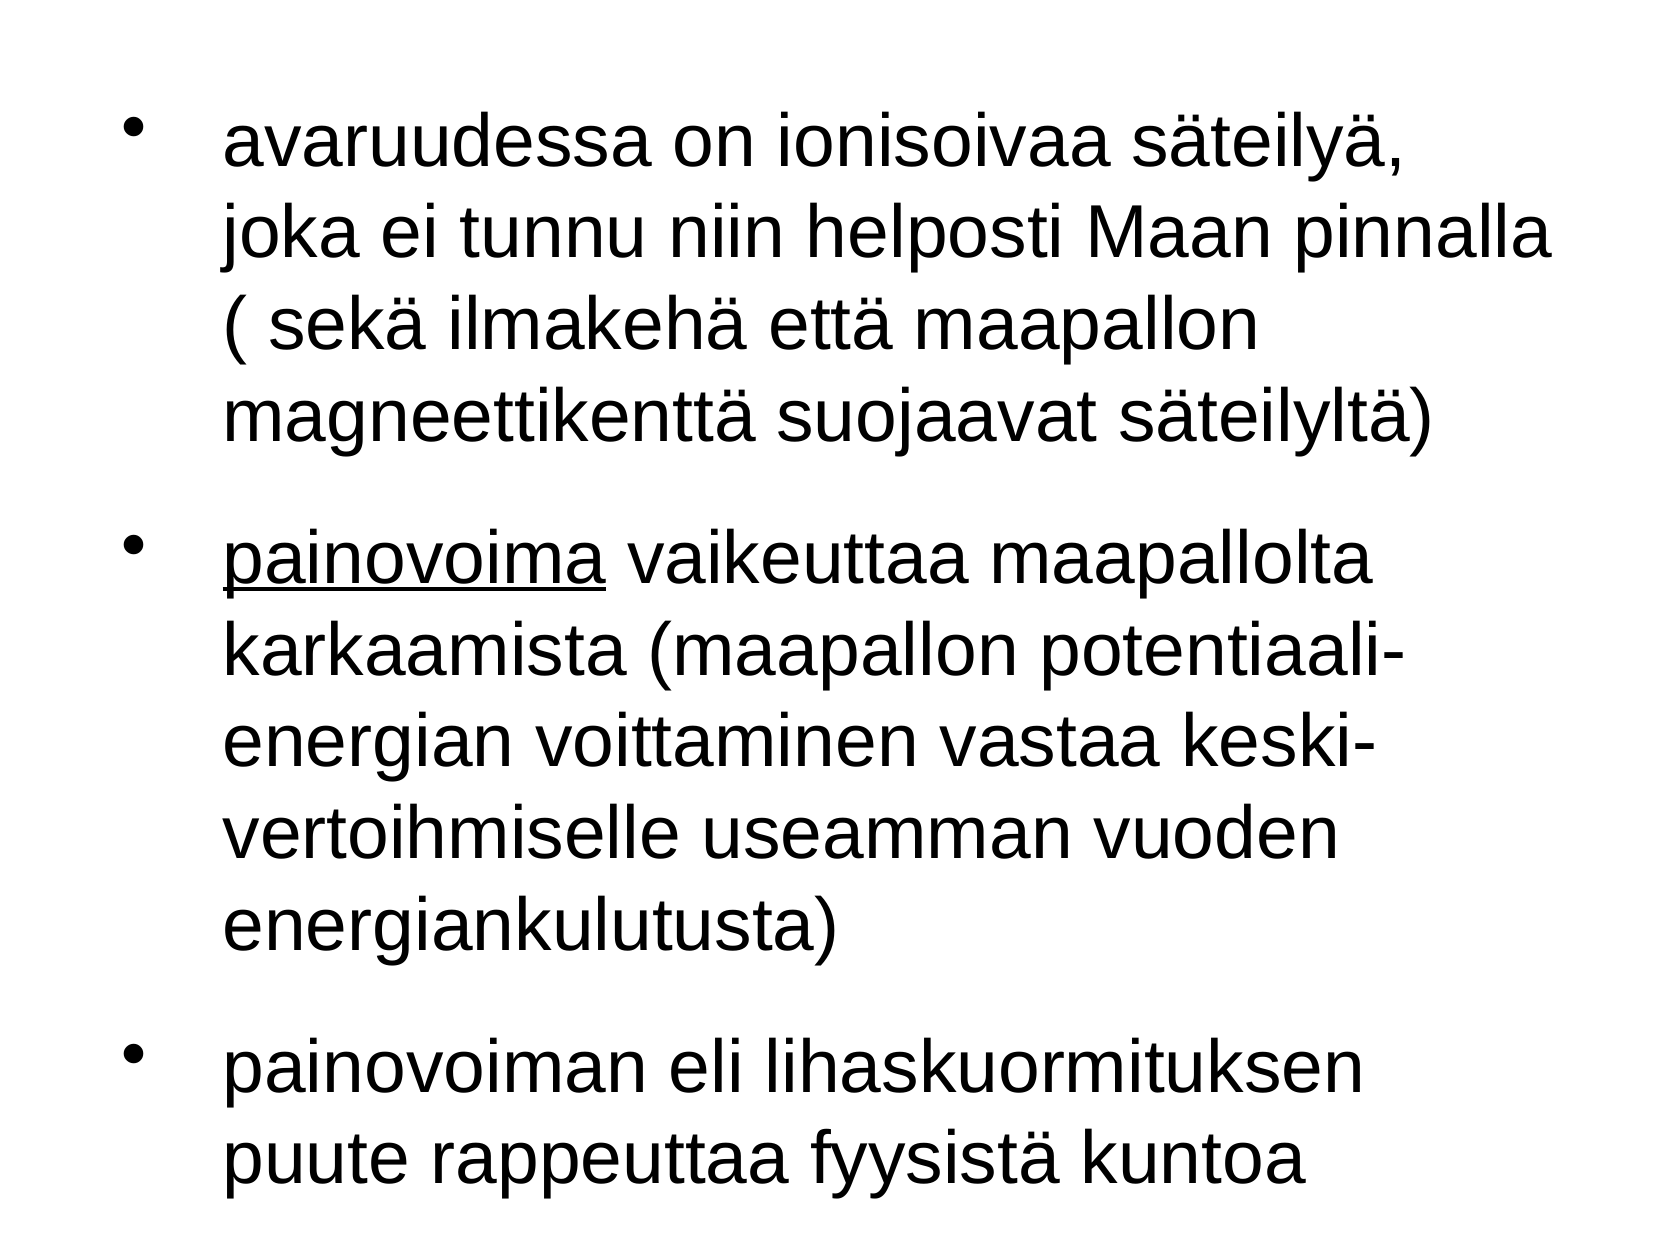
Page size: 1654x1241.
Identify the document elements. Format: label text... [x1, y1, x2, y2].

text_box avaruudessa on ionisoivaa säteilyä, joka ei tunnu niin helposti Maan pinnalla ( sekä ilmakehä että maapallon magneettikenttä suojaavat säteilyltä) painovoima vaikeuttaa maapallolta karkaamista (maapallon potentiaali-energian voittaminen vastaa keski-vertoihmiselle useamman vuoden energiankulutusta) painovoiman eli lihaskuormituksen puute rappeuttaa fyysistä kuntoa [106, 81, 1571, 1052]
